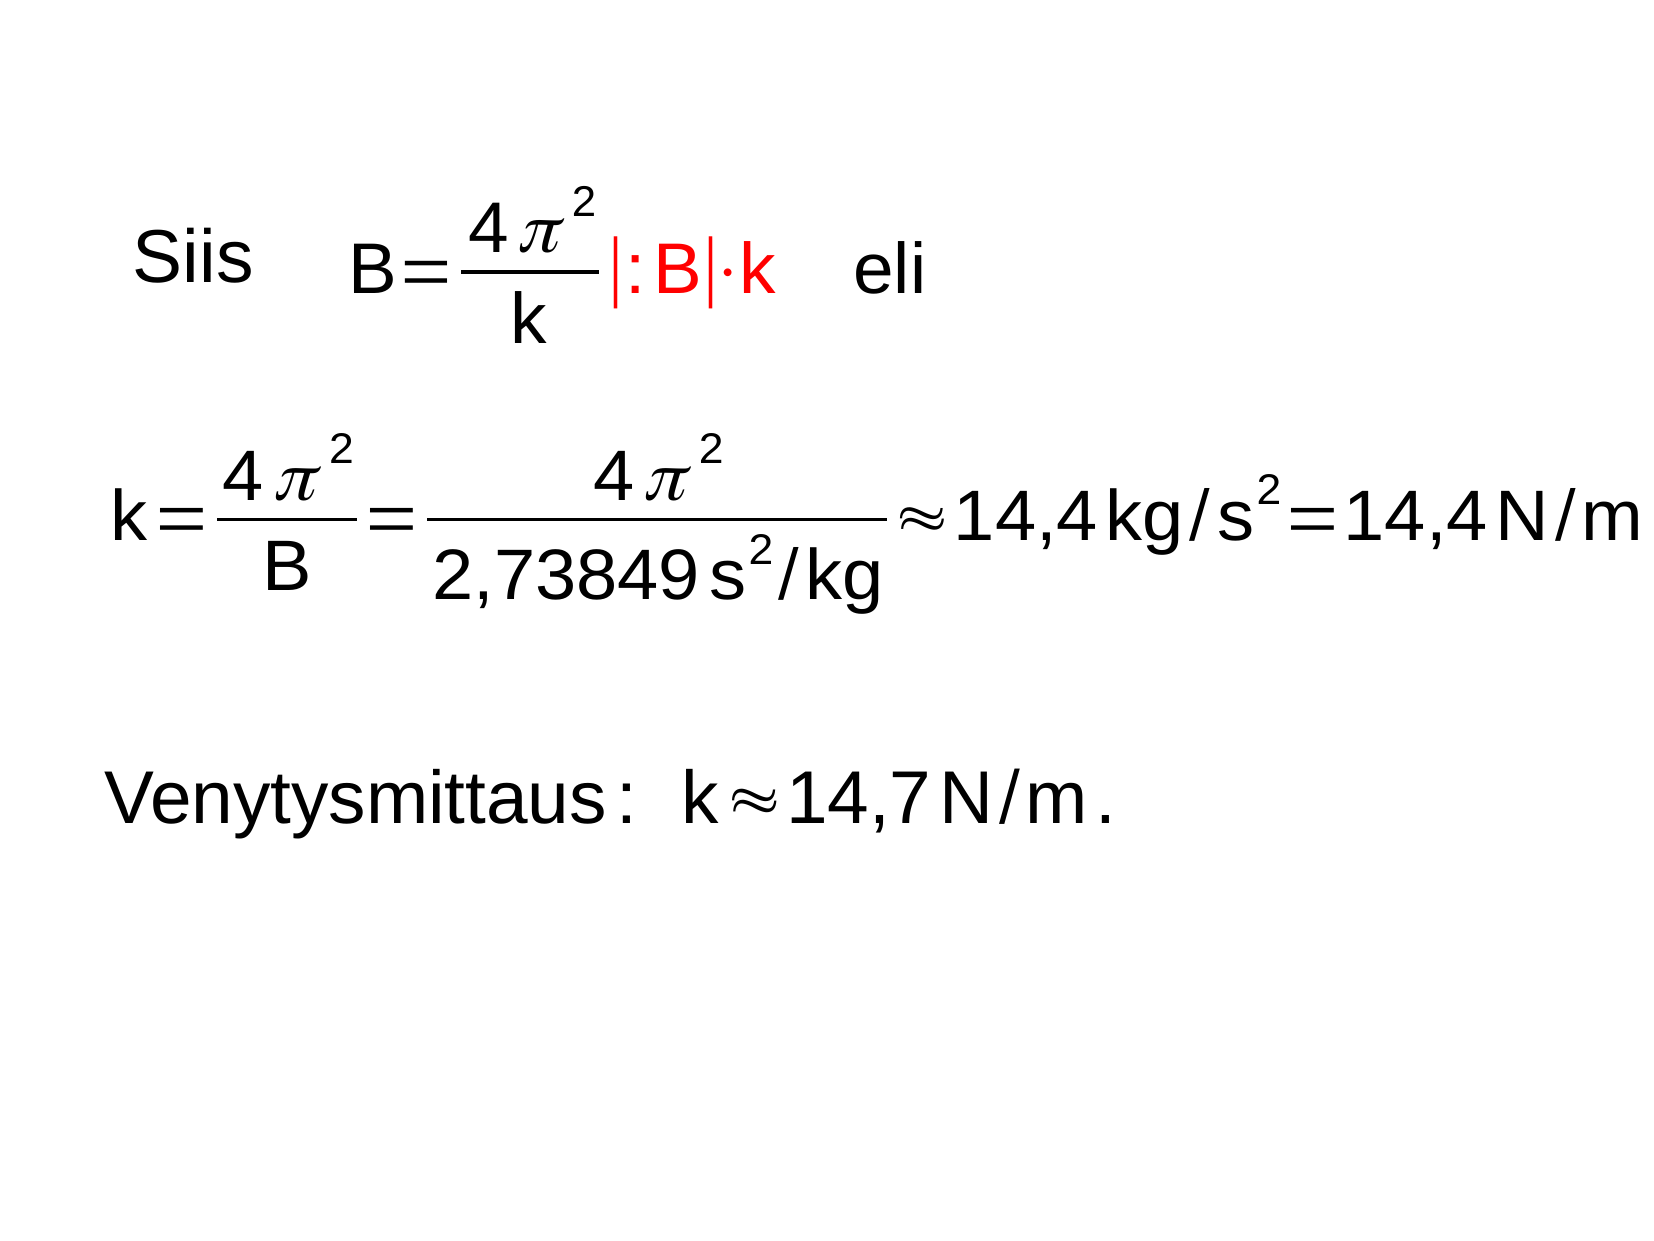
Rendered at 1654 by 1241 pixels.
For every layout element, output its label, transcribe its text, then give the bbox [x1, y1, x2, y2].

chart [342, 177, 933, 358]
text_box Siis [118, 206, 284, 390]
chart [104, 425, 1654, 616]
chart [95, 755, 1123, 840]
